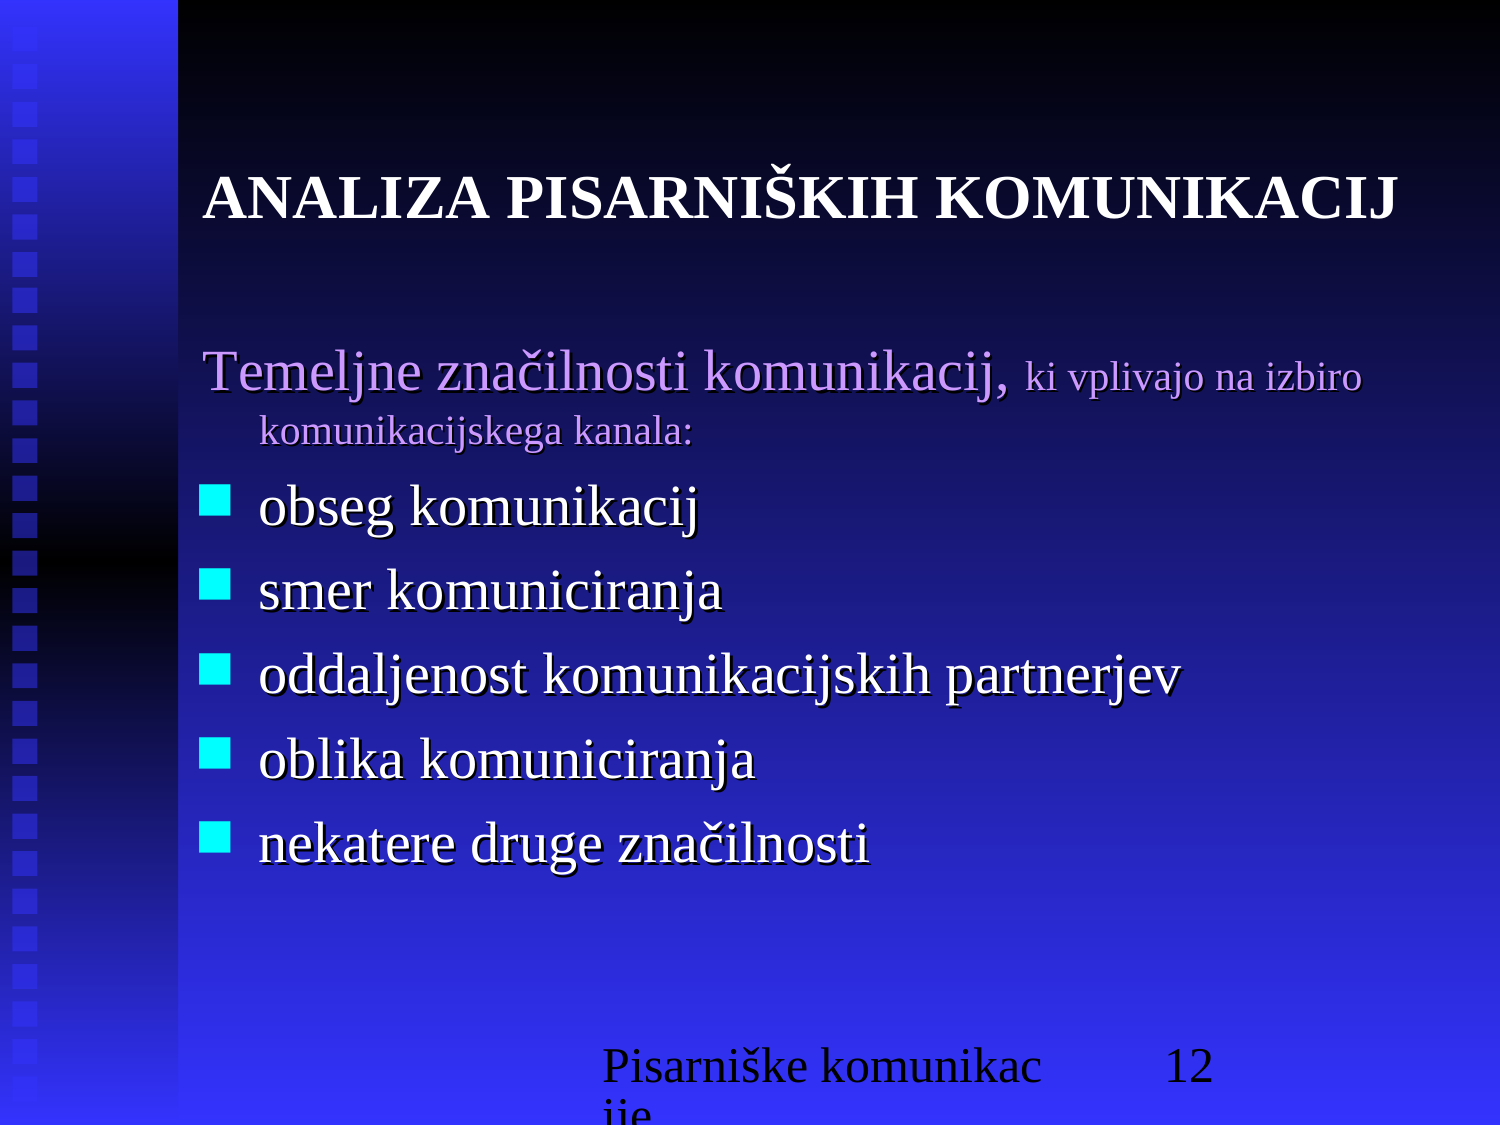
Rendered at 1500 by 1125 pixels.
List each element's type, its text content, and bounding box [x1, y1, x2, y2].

title ANALIZA PISARNIŠKIH KOMUNIKACIJ [187, 99, 1463, 288]
list Temeljne značilnosti komunikacij, ki vplivajo na izbiro komunikacijskega kanala: obseg komunikacij smer komuniciranja oddaljenost komunikacijskih partnerjev oblika komuniciranja nekatere druge značilnosti [187, 324, 1463, 1001]
